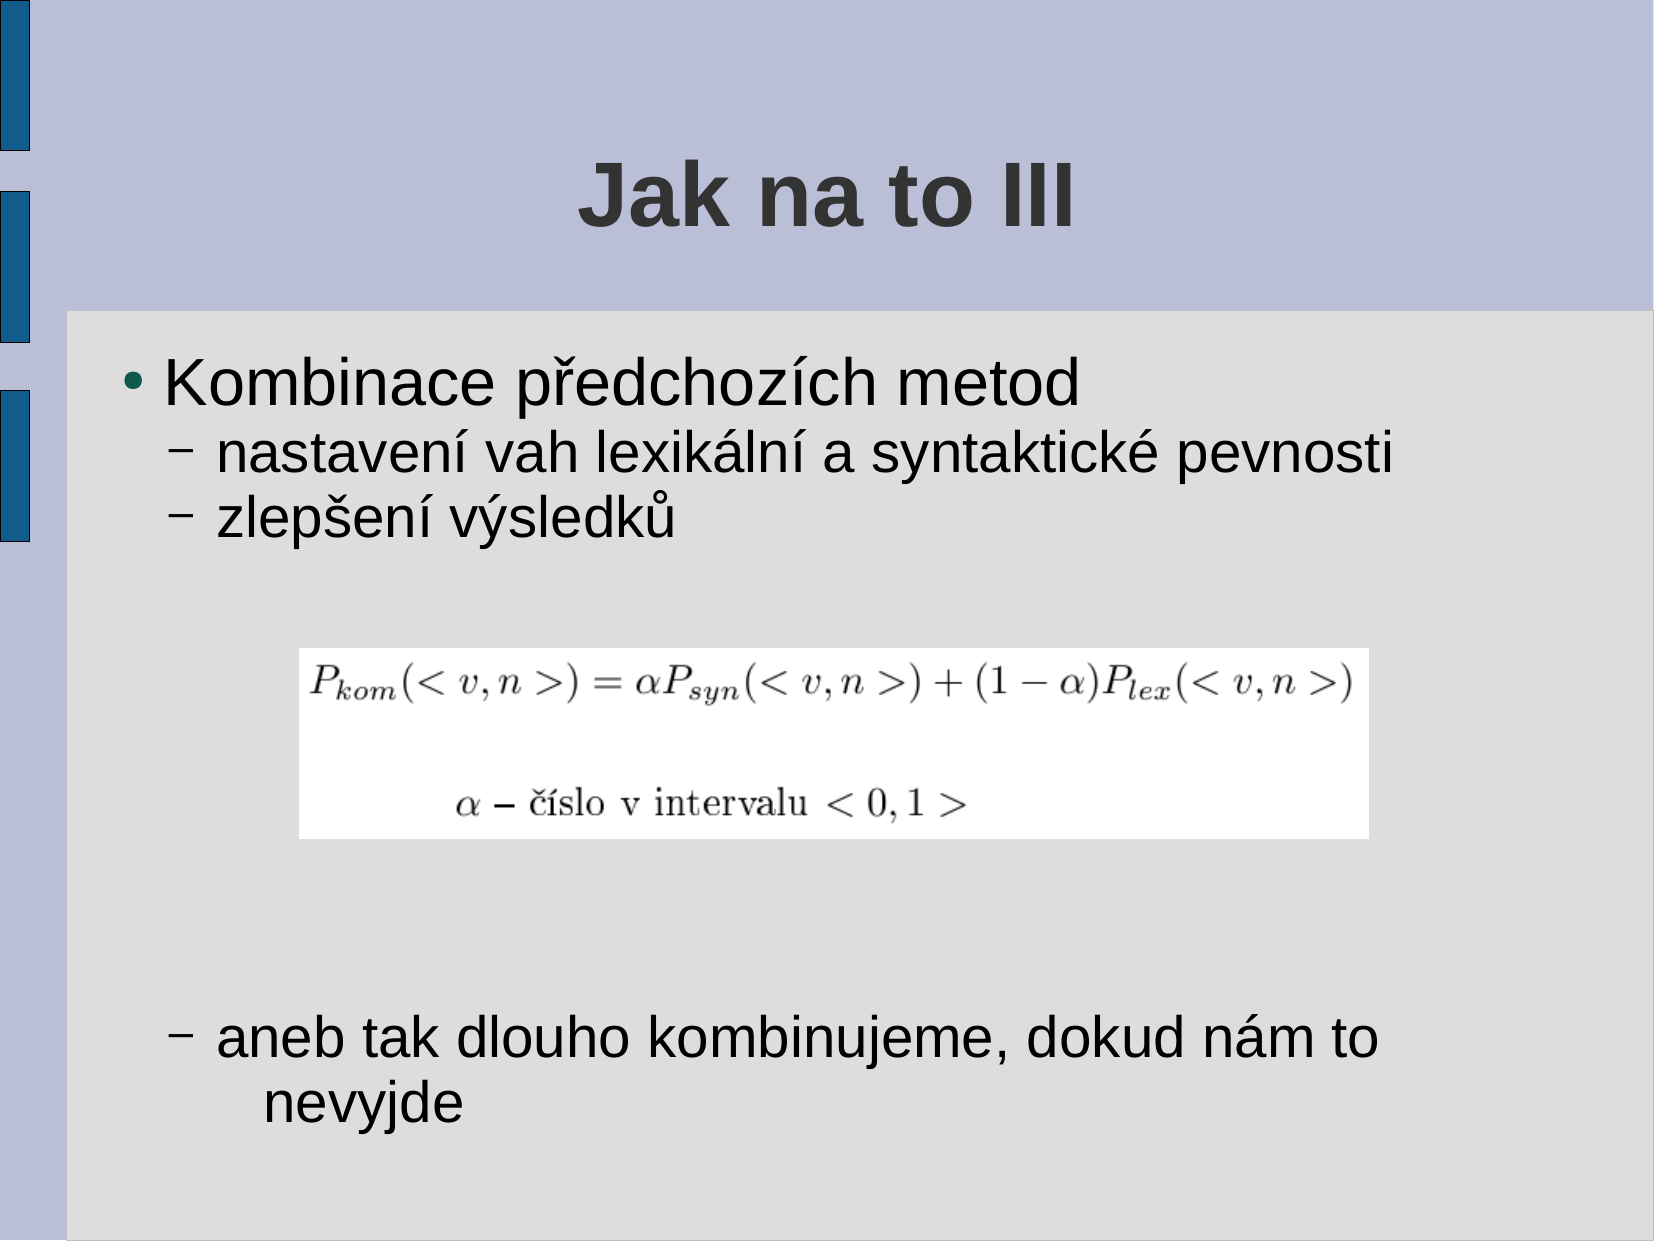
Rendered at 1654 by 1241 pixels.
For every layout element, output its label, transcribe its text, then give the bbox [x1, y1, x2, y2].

picture [299, 648, 1369, 840]
title Jak na to III [121, 98, 1534, 291]
list Kombinace předchozích metod nastavení vah lexikální a syntaktické pevnosti zlepšení výsledků aneb tak dlouho kombinujeme, dokud nám to nevyjde [121, 344, 1534, 1135]
